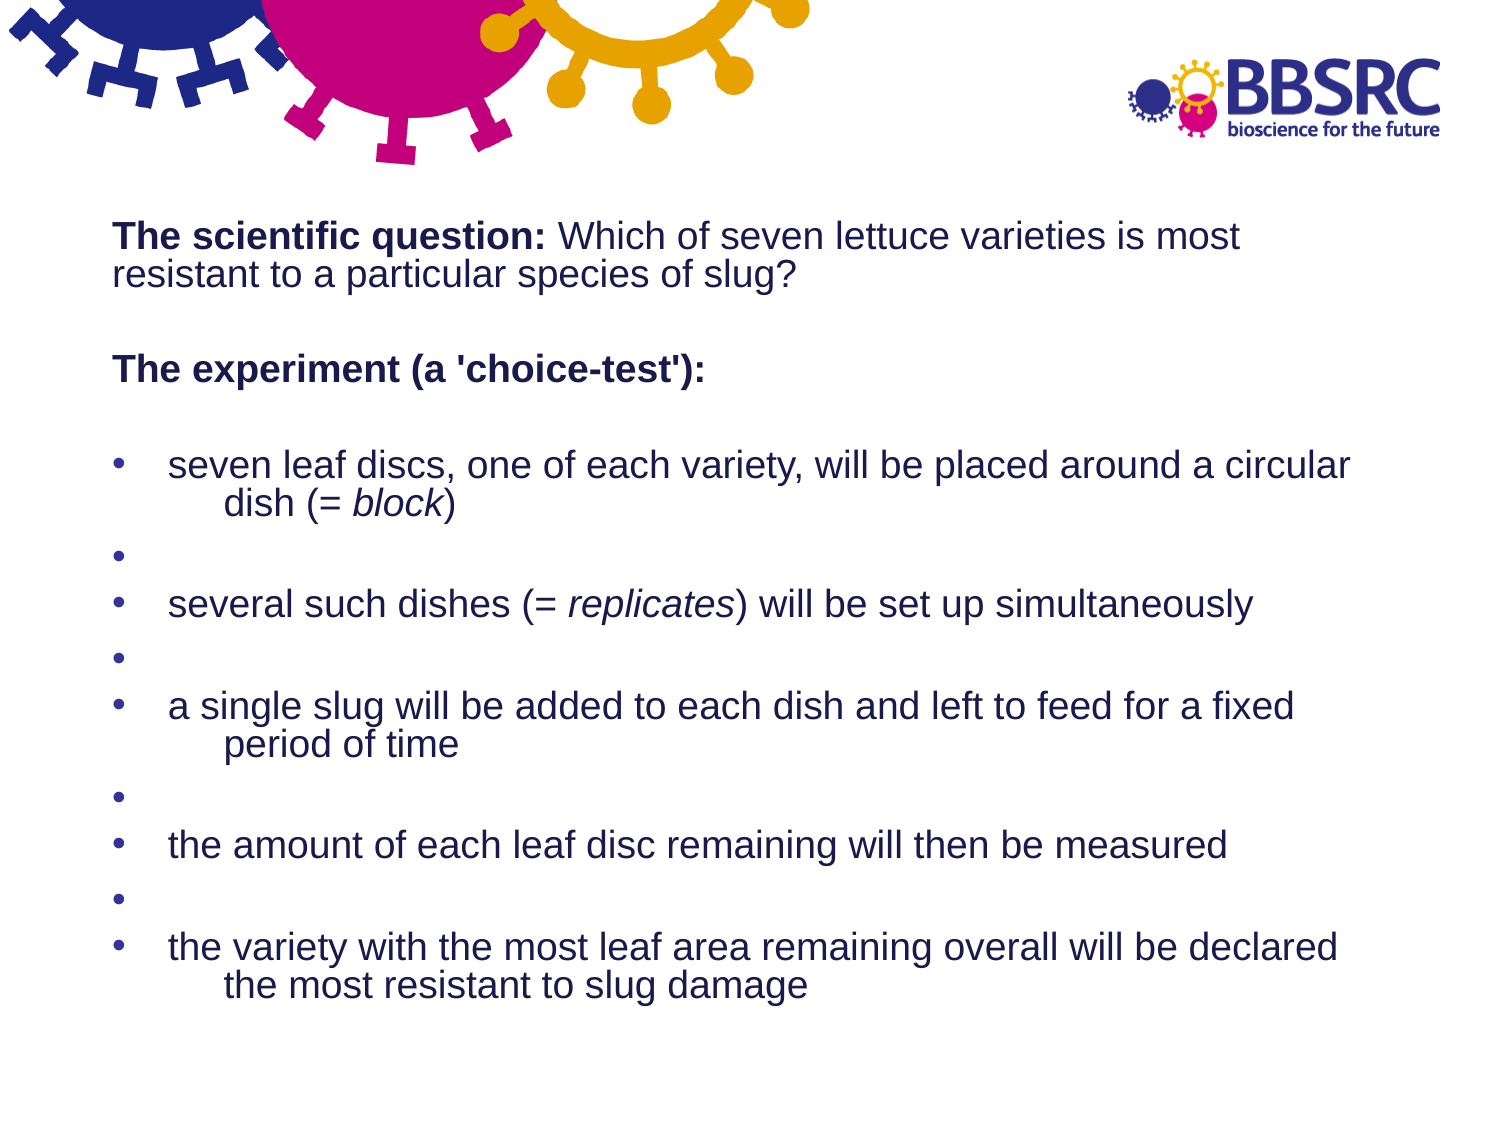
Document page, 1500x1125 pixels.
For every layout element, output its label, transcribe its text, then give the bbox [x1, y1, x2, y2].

list The scientific question: Which of seven lettuce varieties is most resistant to a particular species of slug? The experiment (a 'choice-test'): seven leaf discs, one of each variety, will be placed around a circular dish (= block) several such dishes (= replicates) will be set up simultaneously a single slug will be added to each dish and left to feed for a fixed period of time the amount of each leaf disc remaining will then be measured the variety with the most leaf area remaining overall will be declared the most resistant to slug damage [112, 219, 1377, 1012]
